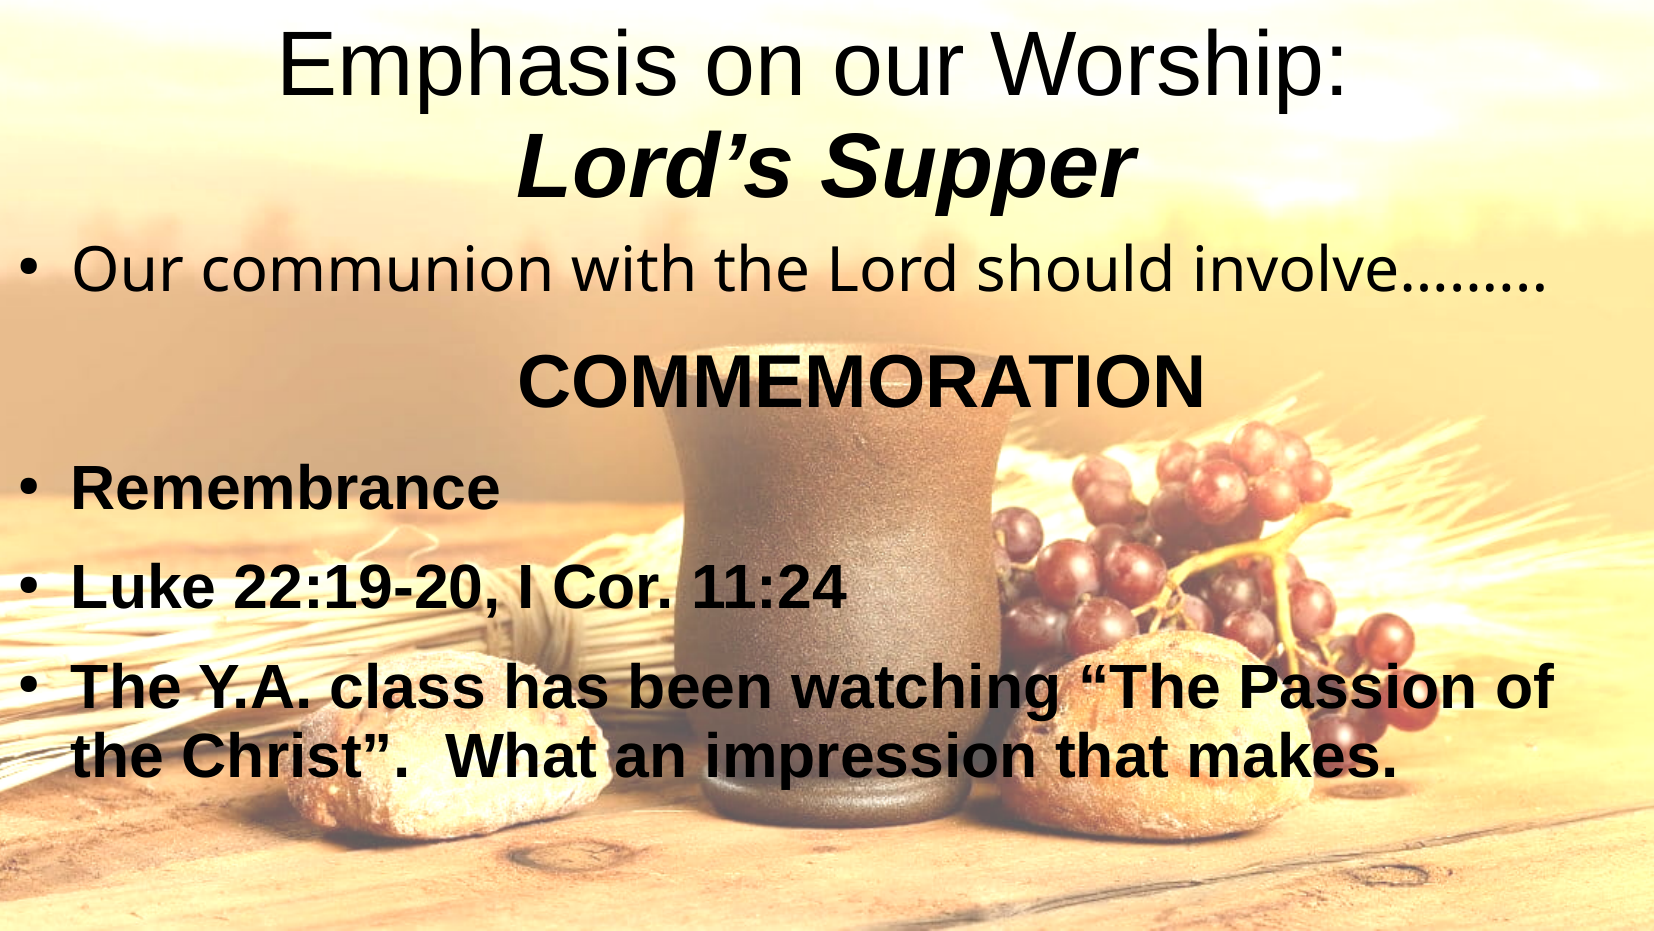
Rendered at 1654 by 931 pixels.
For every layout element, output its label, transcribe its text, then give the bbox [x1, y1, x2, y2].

picture [0, 0, 1654, 225]
title Emphasis on our Worship: Lord’s Supper [82, 12, 1571, 218]
list Our communion with the Lord should involve……... COMMEMORATION Remembrance Luke 22:19-20, I Cor. 11:24 The Y.A. class has been watching “The Passion of the Christ”. What an impression that makes. [0, 225, 1654, 931]
